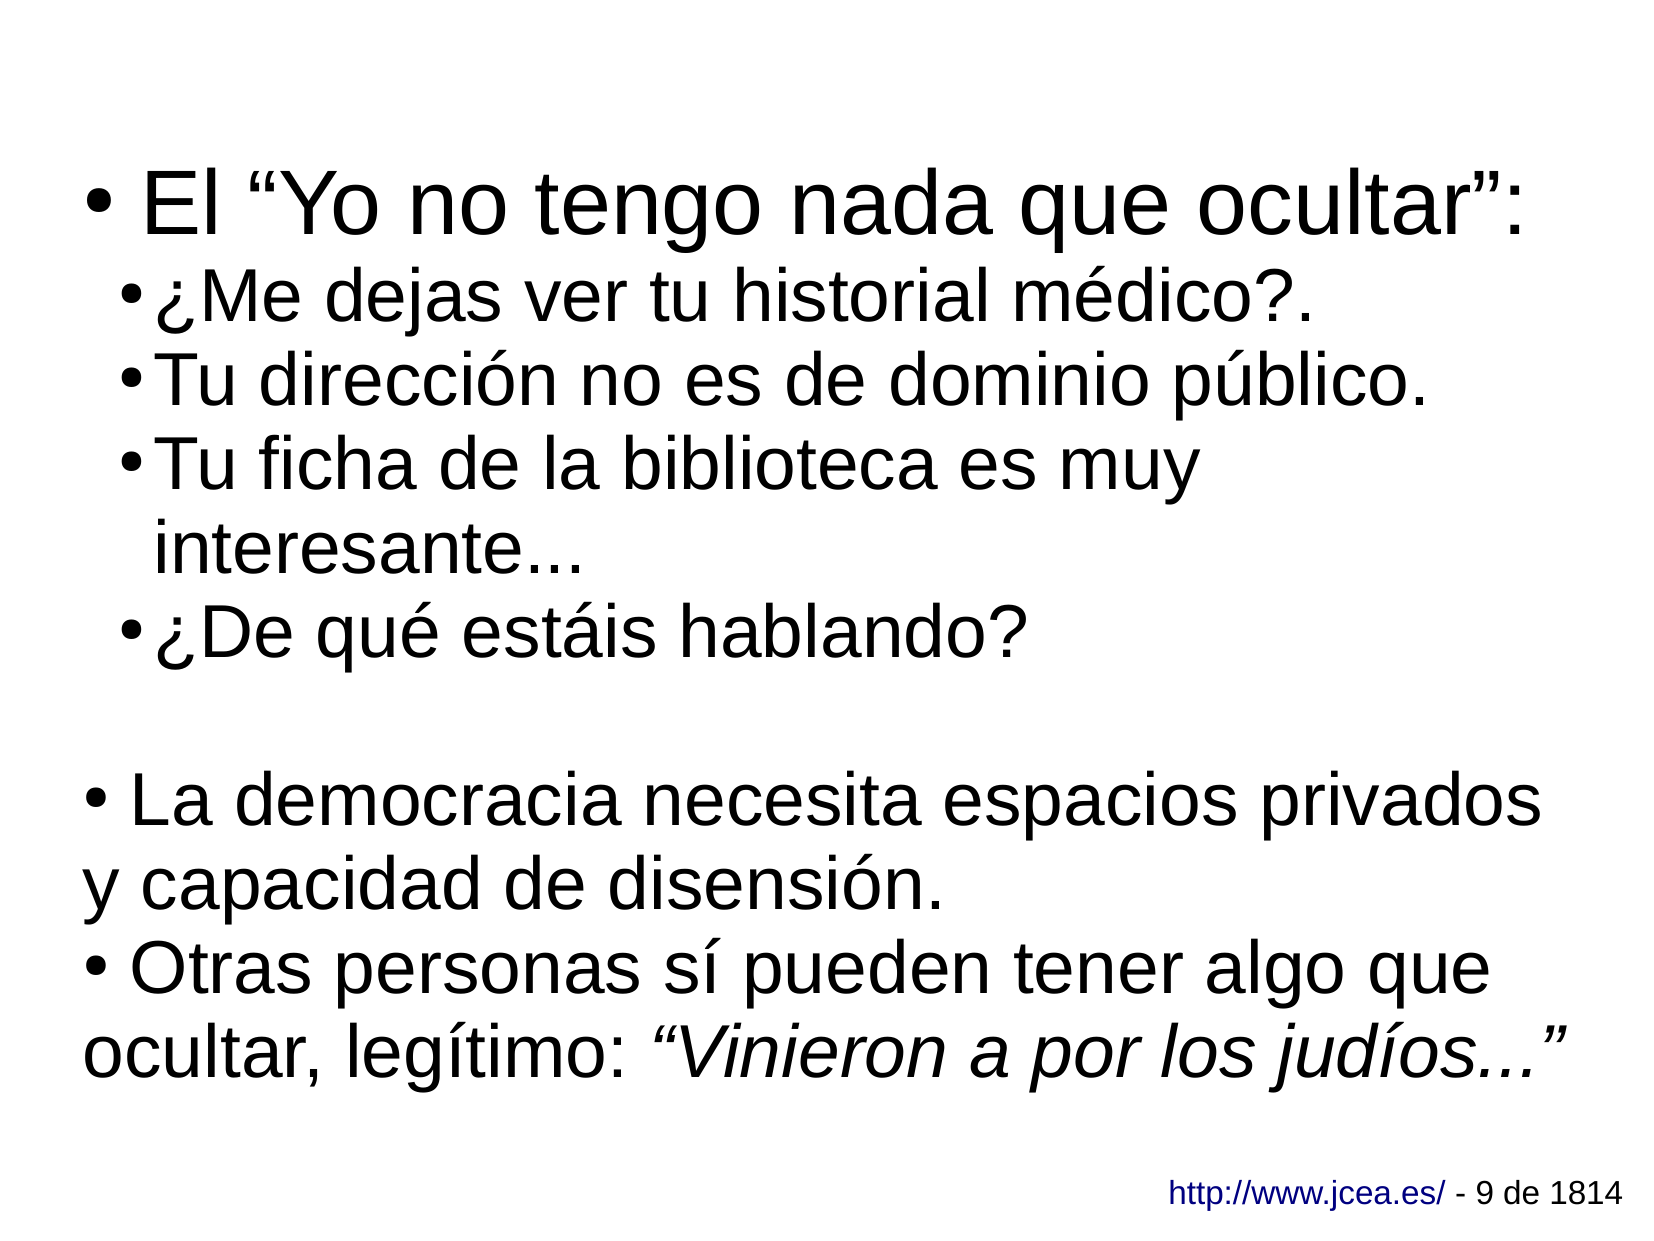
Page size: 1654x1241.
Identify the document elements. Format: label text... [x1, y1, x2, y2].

subtitle El “Yo no tengo nada que ocultar”: ¿Me dejas ver tu historial médico?. Tu dirección no es de dominio público. Tu ficha de la biblioteca es muy interesante... ¿De qué estáis hablando? La democracia necesita espacios privados y capacidad de disensión. Otras personas sí pueden tener algo que ocultar, legítimo: “Vinieron a por los judíos...” [82, 60, 1571, 1186]
text_box http://www.jcea.es/ - 9 de 1814 [1110, 1167, 1639, 1219]
